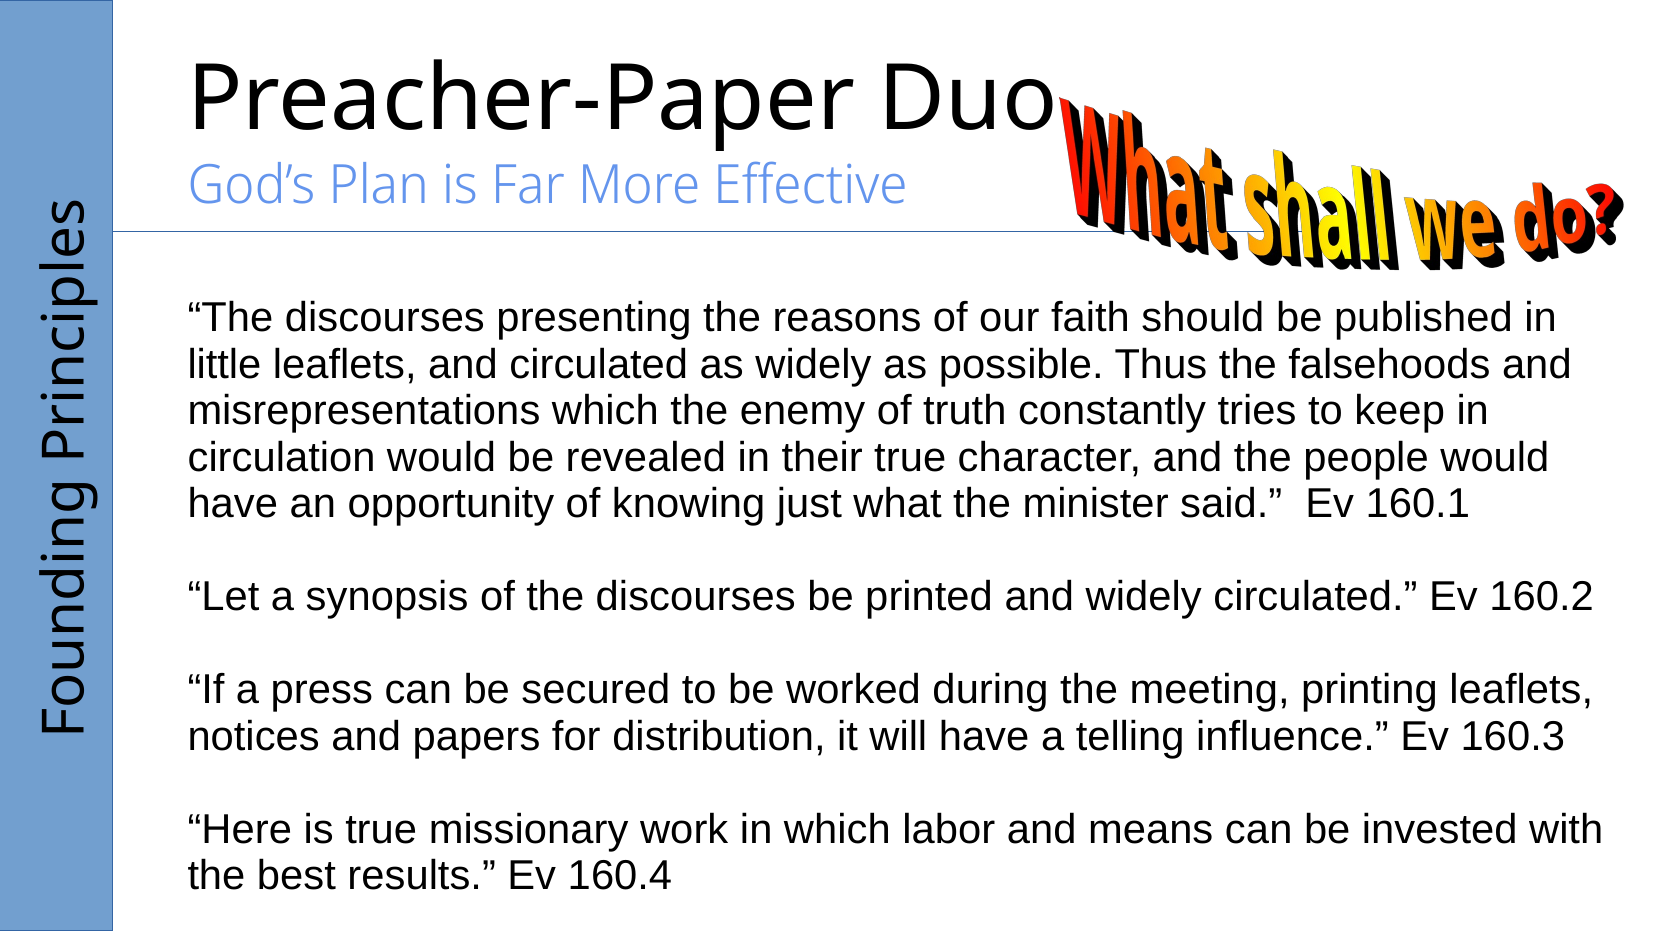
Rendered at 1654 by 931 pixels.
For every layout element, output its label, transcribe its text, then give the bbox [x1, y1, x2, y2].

title God’s Plan is Far More Effective [187, 125, 1112, 231]
subtitle “The discourses presenting the reasons of our faith should be published in little leaflets, and circulated as widely as possible. Thus the falsehoods and misrepresentations which the enemy of truth constantly tries to keep in circulation would be revealed in their true character, and the people would have an opportunity of knowing just what the minister said.” Ev 160.1 “Let a synopsis of the discourses be printed and widely circulated.” Ev 160.2 “If a press can be secured to be worked during the meeting, printing leaflets, notices and papers for distribution, it will have a telling influence.” Ev 160.3 “Here is true missionary work in which labor and means can be invested with the best results.” Ev 160.4 [187, 294, 1613, 899]
text_box [0, 0, 113, 931]
text_box Founding Principles [13, 37, 105, 901]
title God’s Plan is Far More Effective [1142, 125, 1571, 239]
title Preacher-Paper Duo [187, 33, 1571, 125]
title God’s Plan is Far More Effective [187, 232, 1139, 239]
